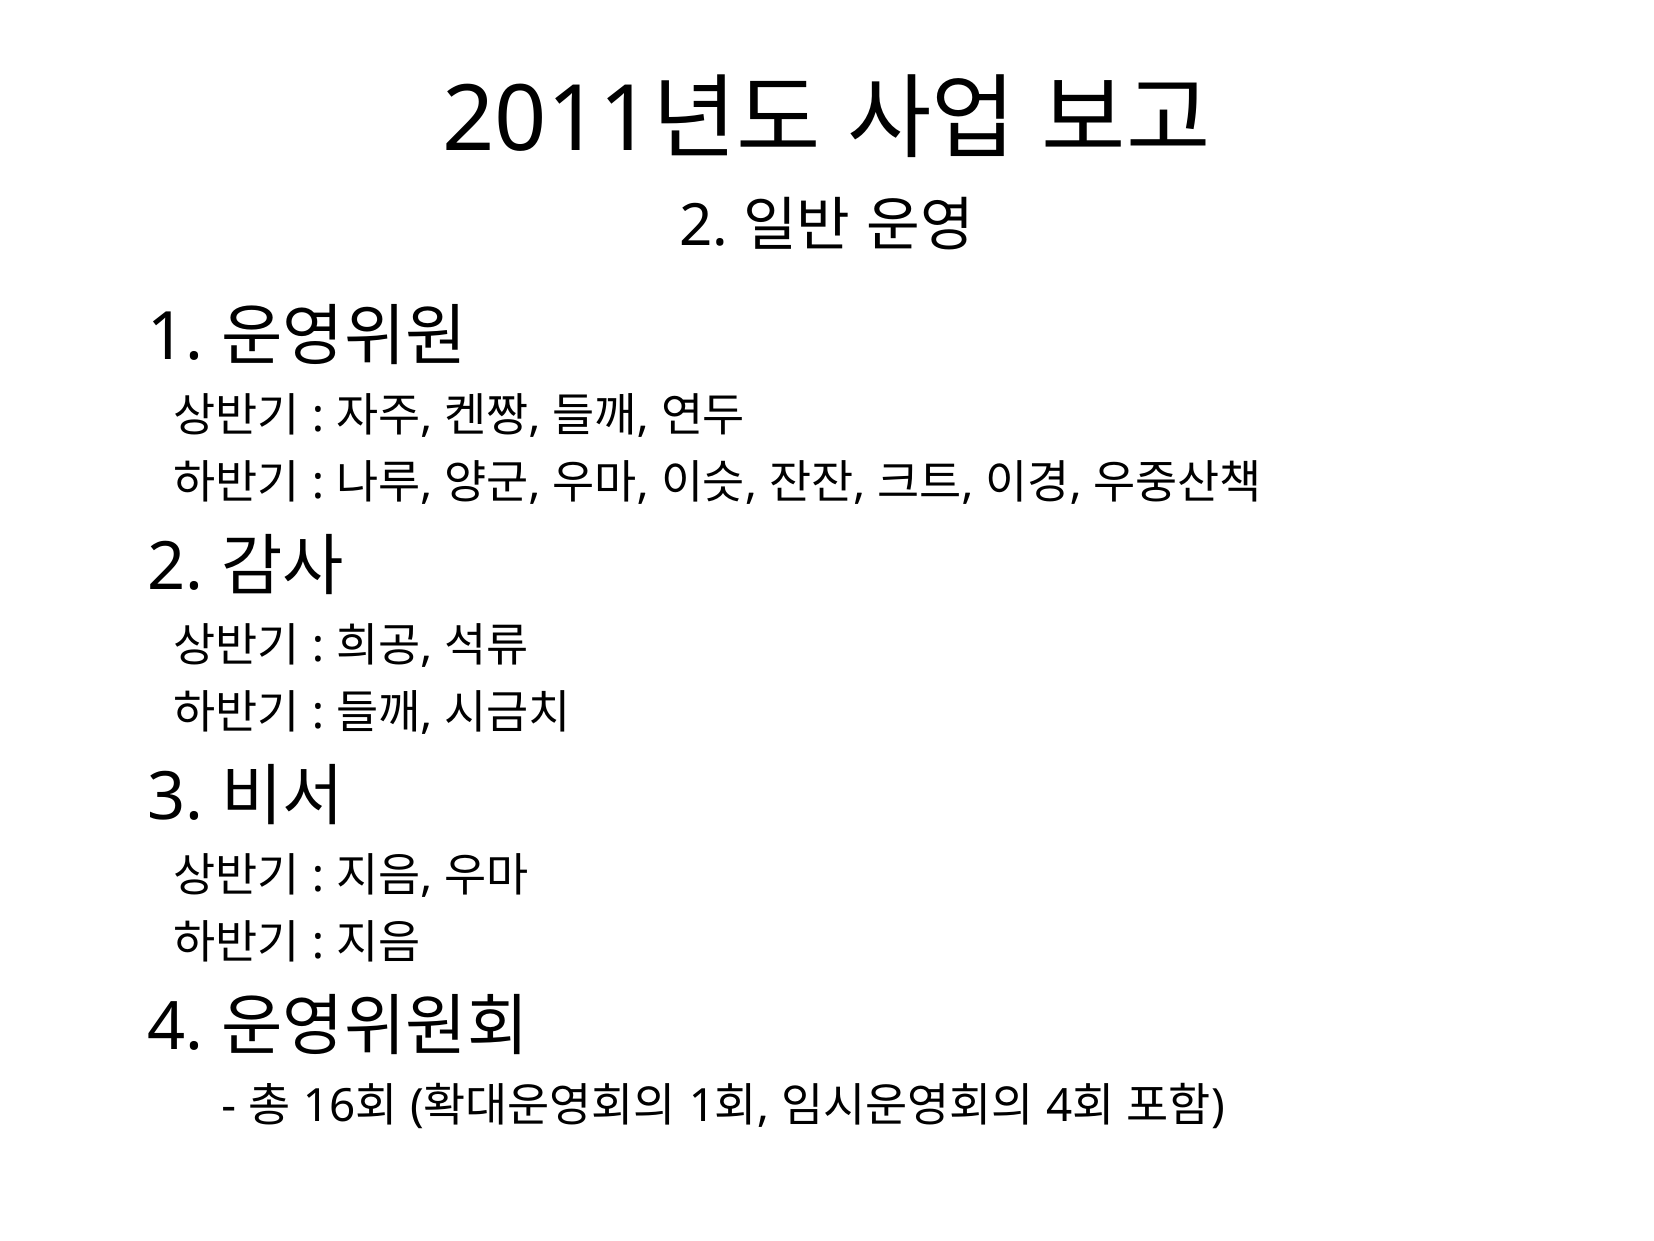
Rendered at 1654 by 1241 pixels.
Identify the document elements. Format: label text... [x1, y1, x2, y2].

text_box 1. 운영위원 상반기 : 자주, 켄짱, 들깨, 연두 하반기 : 나루, 양군, 우마, 이슷, 잔잔, 크트, 이경, 우중산책 2. 감사 상반기 : 희공, 석류 하반기 : 들깨, 시금치 3. 비서 상반기 : 지음, 우마 하반기 : 지음 4. 운영위원회 - 총 16회 (확대운영회의 1회, 임시운영회의 4회 포함) [147, 324, 1565, 1093]
title 2011년도 사업 보고 2. 일반 운영 [82, 49, 1571, 257]
